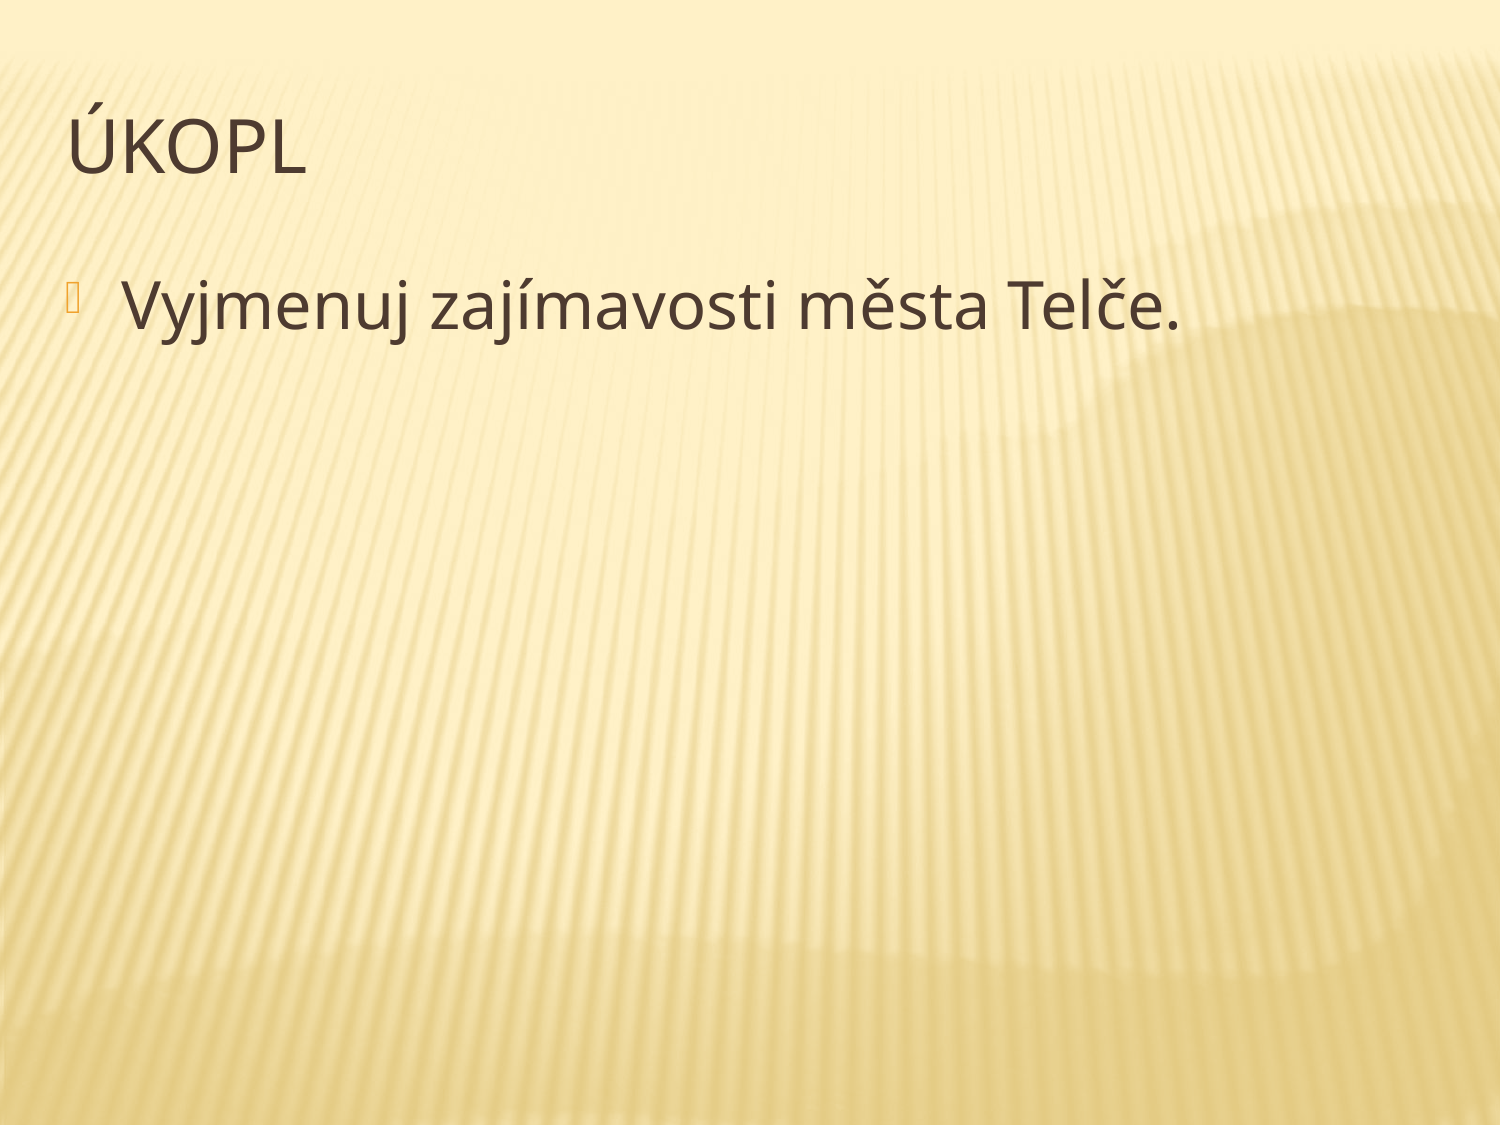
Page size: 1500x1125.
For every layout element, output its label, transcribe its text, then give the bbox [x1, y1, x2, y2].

list Vyjmenuj zajímavosti města Telče. [50, 254, 1476, 998]
title Úkopl [50, 75, 1476, 213]
